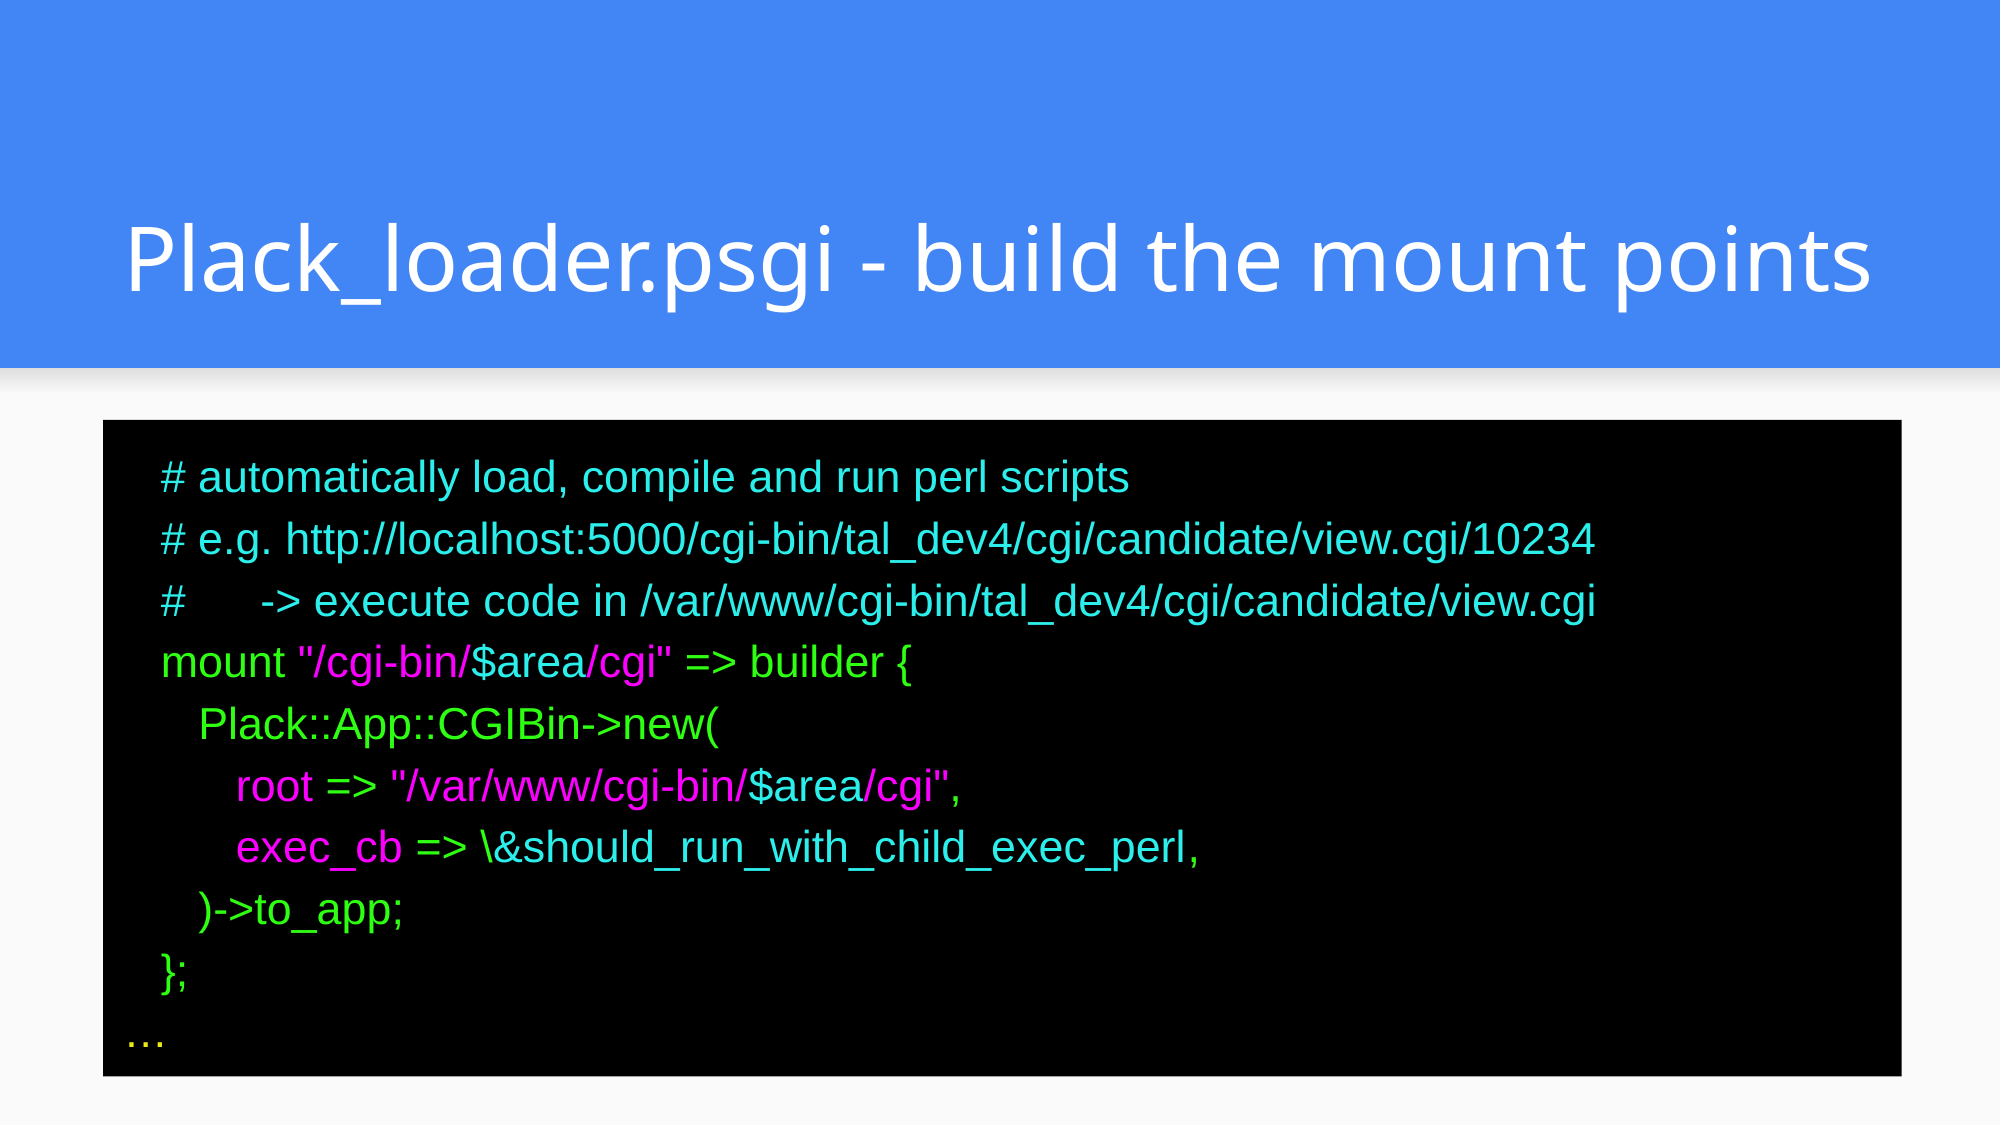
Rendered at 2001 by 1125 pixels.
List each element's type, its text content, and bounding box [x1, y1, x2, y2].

list # automatically load, compile and run perl scripts # e.g. http://localhost:5000/cgi-bin/tal_dev4/cgi/candidate/view.cgi/10234 # -> execute code in /var/www/cgi-bin/tal_dev4/cgi/candidate/view.cgi mount "/cgi-bin/$area/cgi" => builder { Plack::App::CGIBin->new( root => "/var/www/cgi-bin/$area/cgi", exec_cb => \&should_run_with_child_exec_perl, )->to_app; }; … [103, 419, 1902, 1077]
title Plack_loader.psgi - build the mount points [103, 161, 1902, 330]
